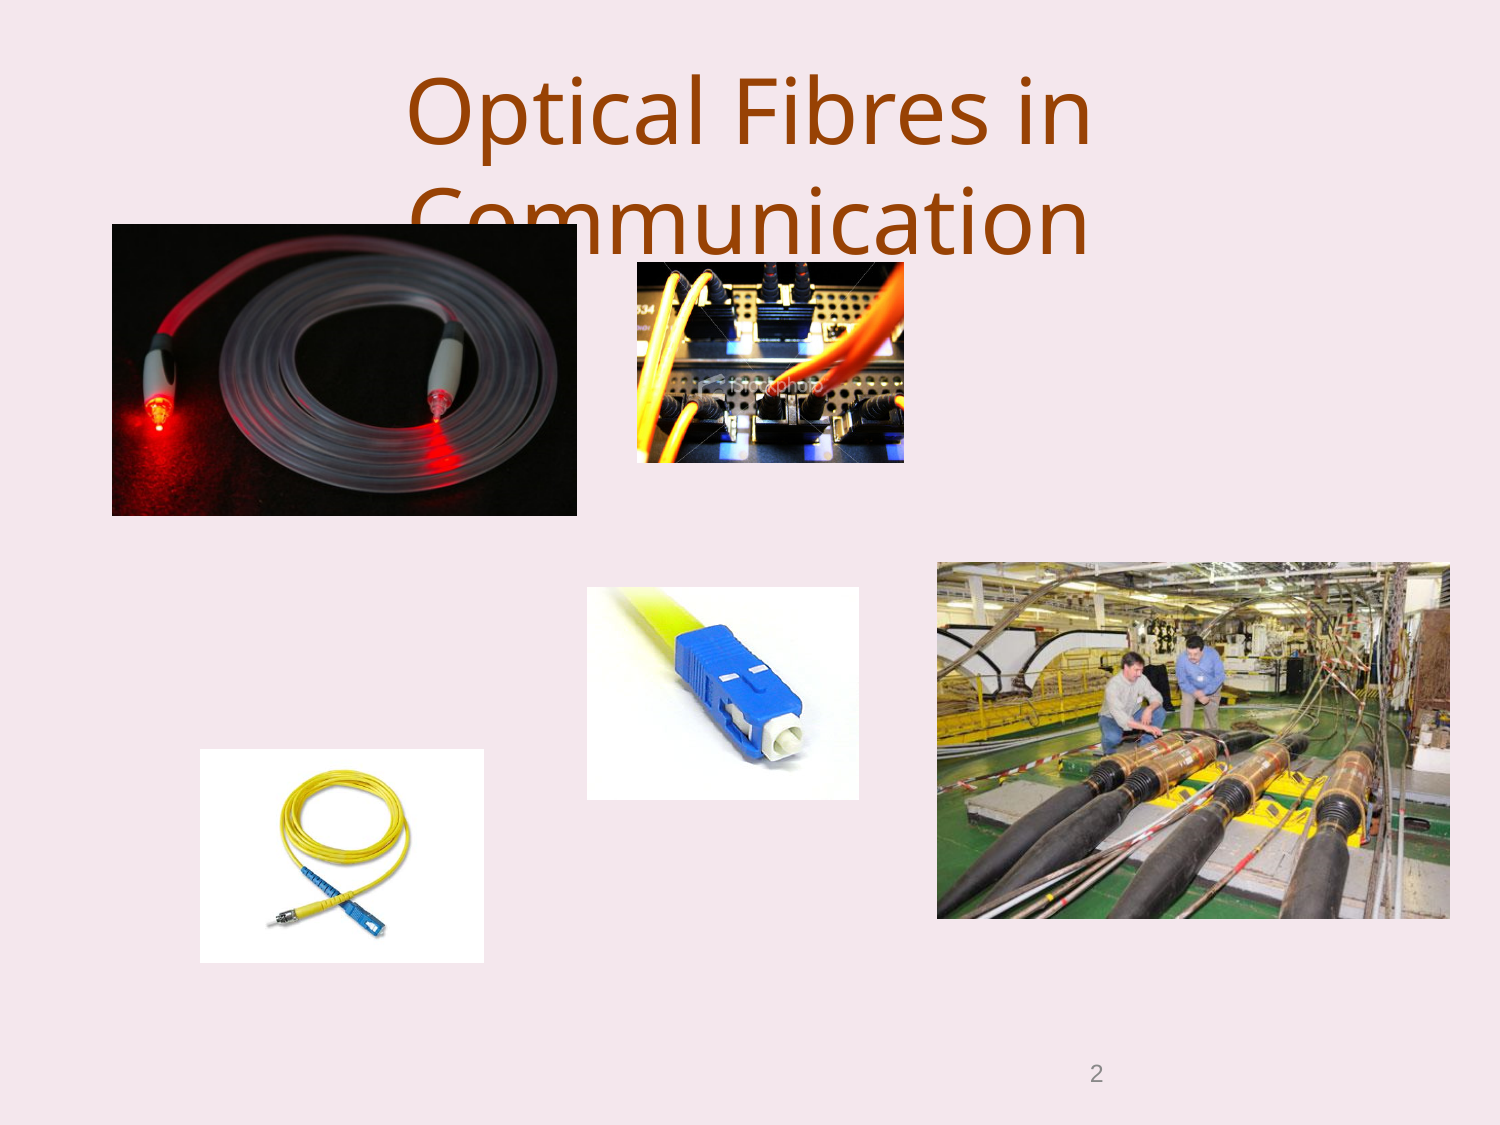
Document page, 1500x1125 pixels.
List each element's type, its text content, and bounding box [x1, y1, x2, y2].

title Optical Fibres in Communication [75, 45, 1426, 233]
text_box [1074, 1042, 1426, 1103]
picture [637, 262, 904, 463]
picture [587, 587, 859, 800]
picture [937, 562, 1450, 919]
picture [112, 224, 577, 516]
picture [200, 750, 484, 963]
